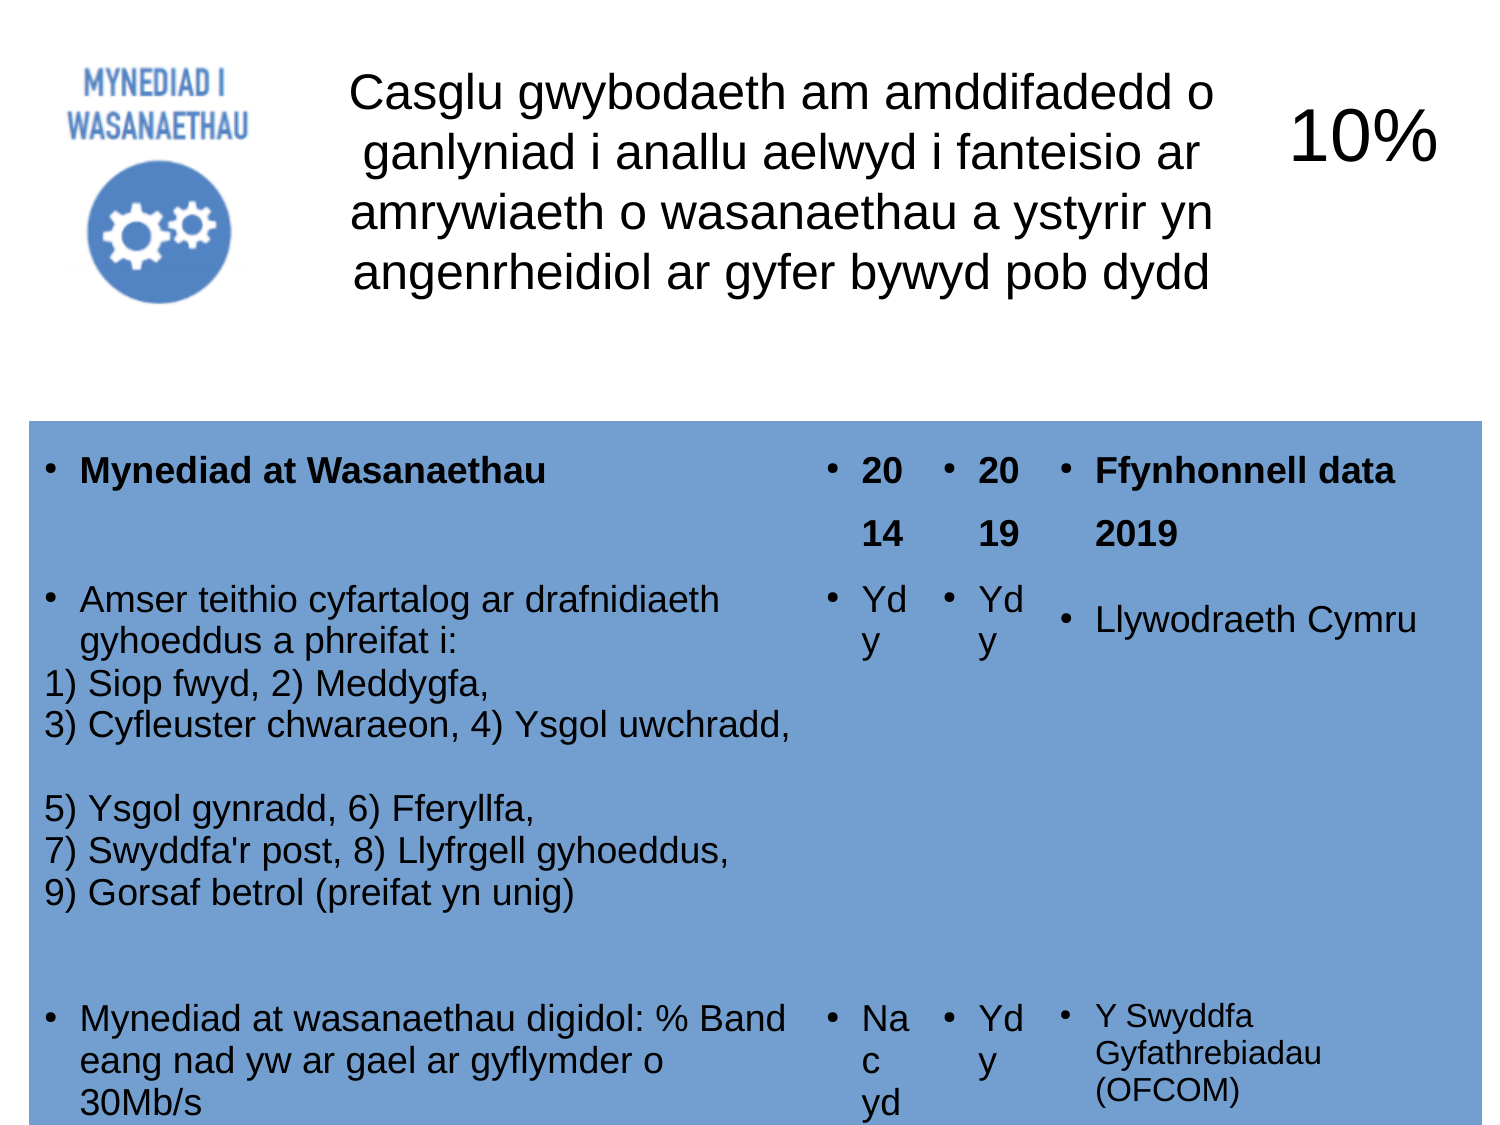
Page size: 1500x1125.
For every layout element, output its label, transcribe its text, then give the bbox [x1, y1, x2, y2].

text_box 10% [1273, 78, 1458, 185]
text_box Casglu gwybodaeth am amddifadedd o ganlyniad i anallu aelwyd i fanteisio ar amrywiaeth o wasanaethau a ystyrir yn angenrheidiol ar gyfer bywyd pob dydd [306, 52, 1258, 307]
table_header Ffynhonnell data 2019 [1045, 421, 1482, 571]
table_cell Y Swyddfa Gyfathrebiadau (OFCOM) [1045, 990, 1482, 1125]
table_cell Ydy [928, 571, 1045, 990]
table_cell Mynediad at wasanaethau digidol: % Band eang nad yw ar gael ar gyflymder o 30Mb/s [29, 990, 811, 1125]
picture [53, 58, 261, 312]
table_header Mynediad at Wasanaethau [29, 421, 811, 571]
table_cell Amser teithio cyfartalog ar drafnidiaeth gyhoeddus a phreifat i: 1) Siop fwyd, 2) Meddygfa, 3) Cyfleuster chwaraeon, 4) Ysgol uwchradd, 5) Ysgol gynradd, 6) Fferyllfa, 7) Swyddfa'r post, 8) Llyfrgell gyhoeddus, 9) Gorsaf betrol (preifat yn unig) [29, 571, 811, 990]
table_cell Ydy [811, 571, 928, 990]
table_cell Ydy [928, 990, 1045, 1125]
table_cell Llywodraeth Cymru [1045, 571, 1482, 990]
table_cell Nac ydy [811, 990, 928, 1125]
table_header 2014 [811, 421, 928, 571]
table_header 2019 [928, 421, 1045, 571]
